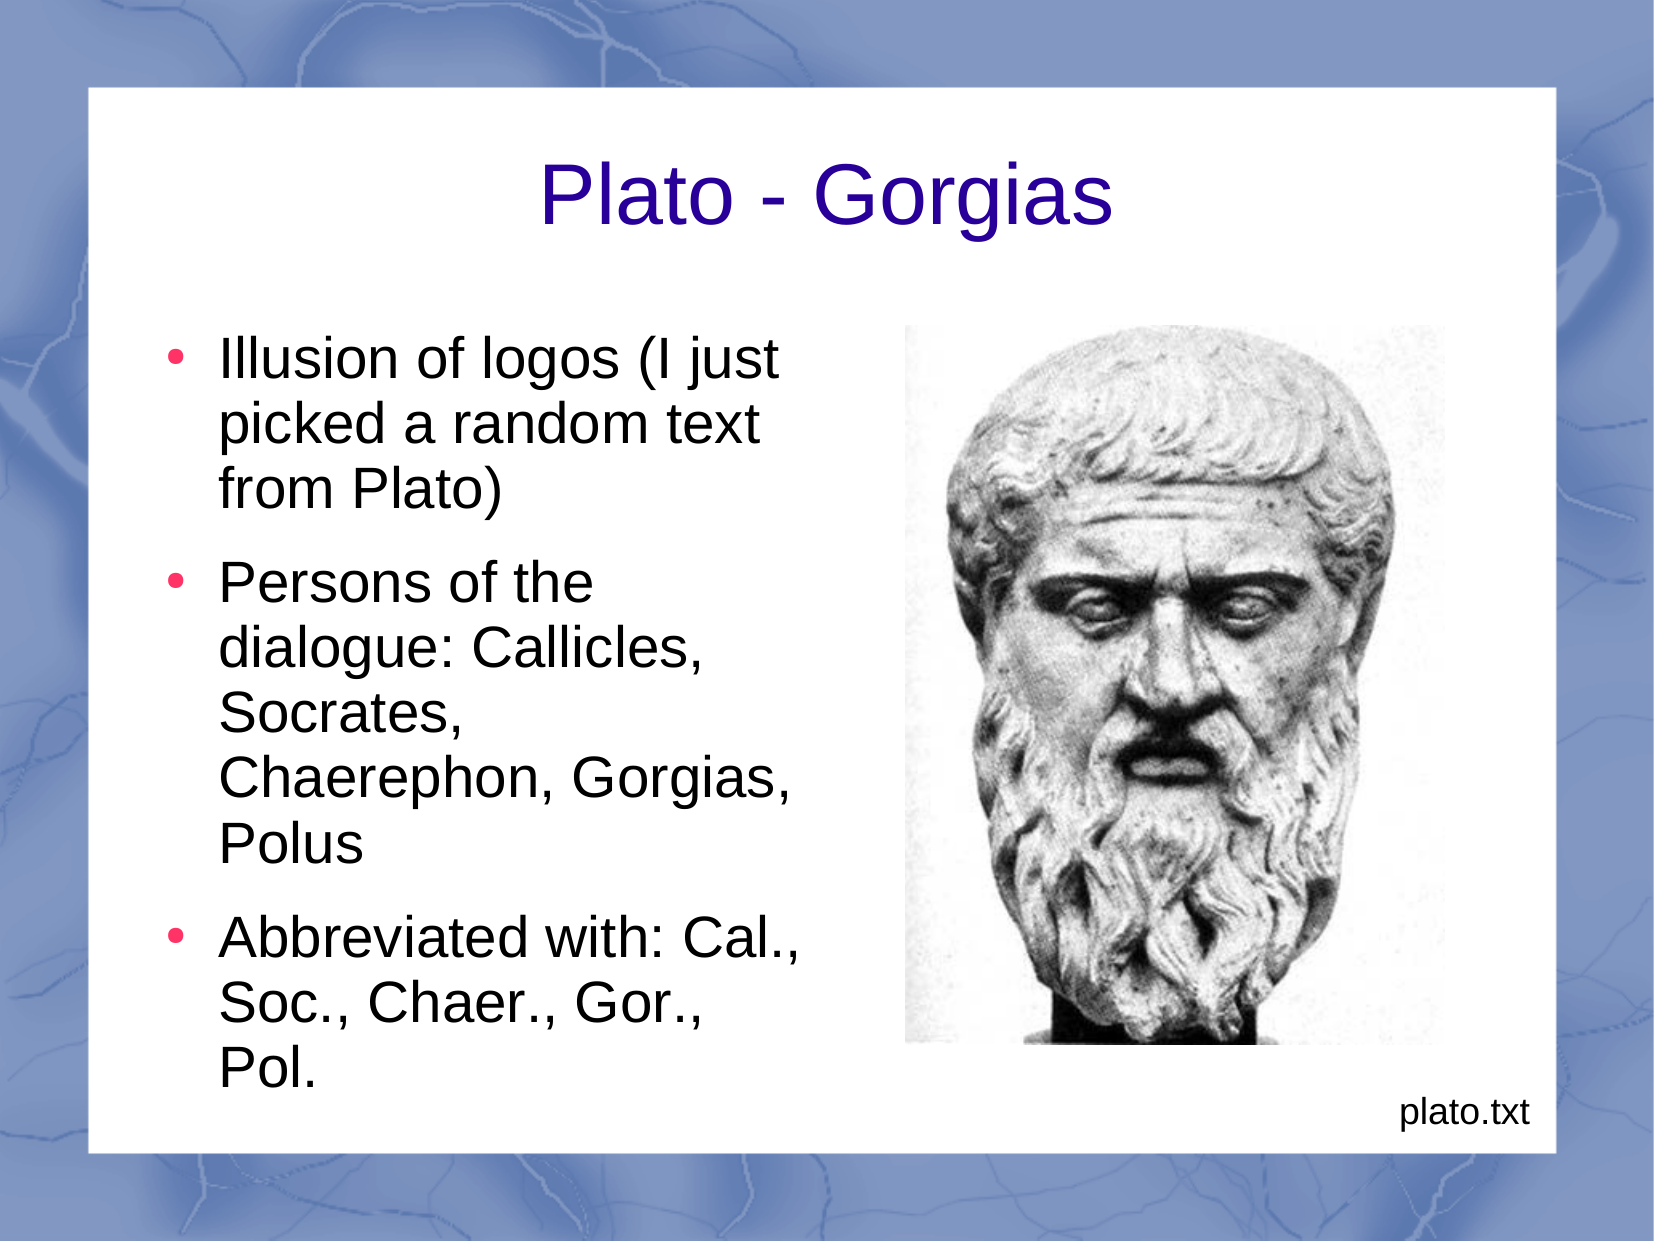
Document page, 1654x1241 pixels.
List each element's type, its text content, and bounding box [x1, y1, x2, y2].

title Plato - Gorgias [118, 90, 1536, 298]
text_box plato.txt [1384, 1083, 1546, 1141]
picture [0, 0, 1654, 1241]
list Illusion of logos (I just picked a random text from Plato) Persons of the dialogue: Callicles, Socrates, Chaerephon, Gorgias, Polus Abbreviated with: Cal., Soc., Chaer., Gor., Pol. [147, 325, 811, 1195]
